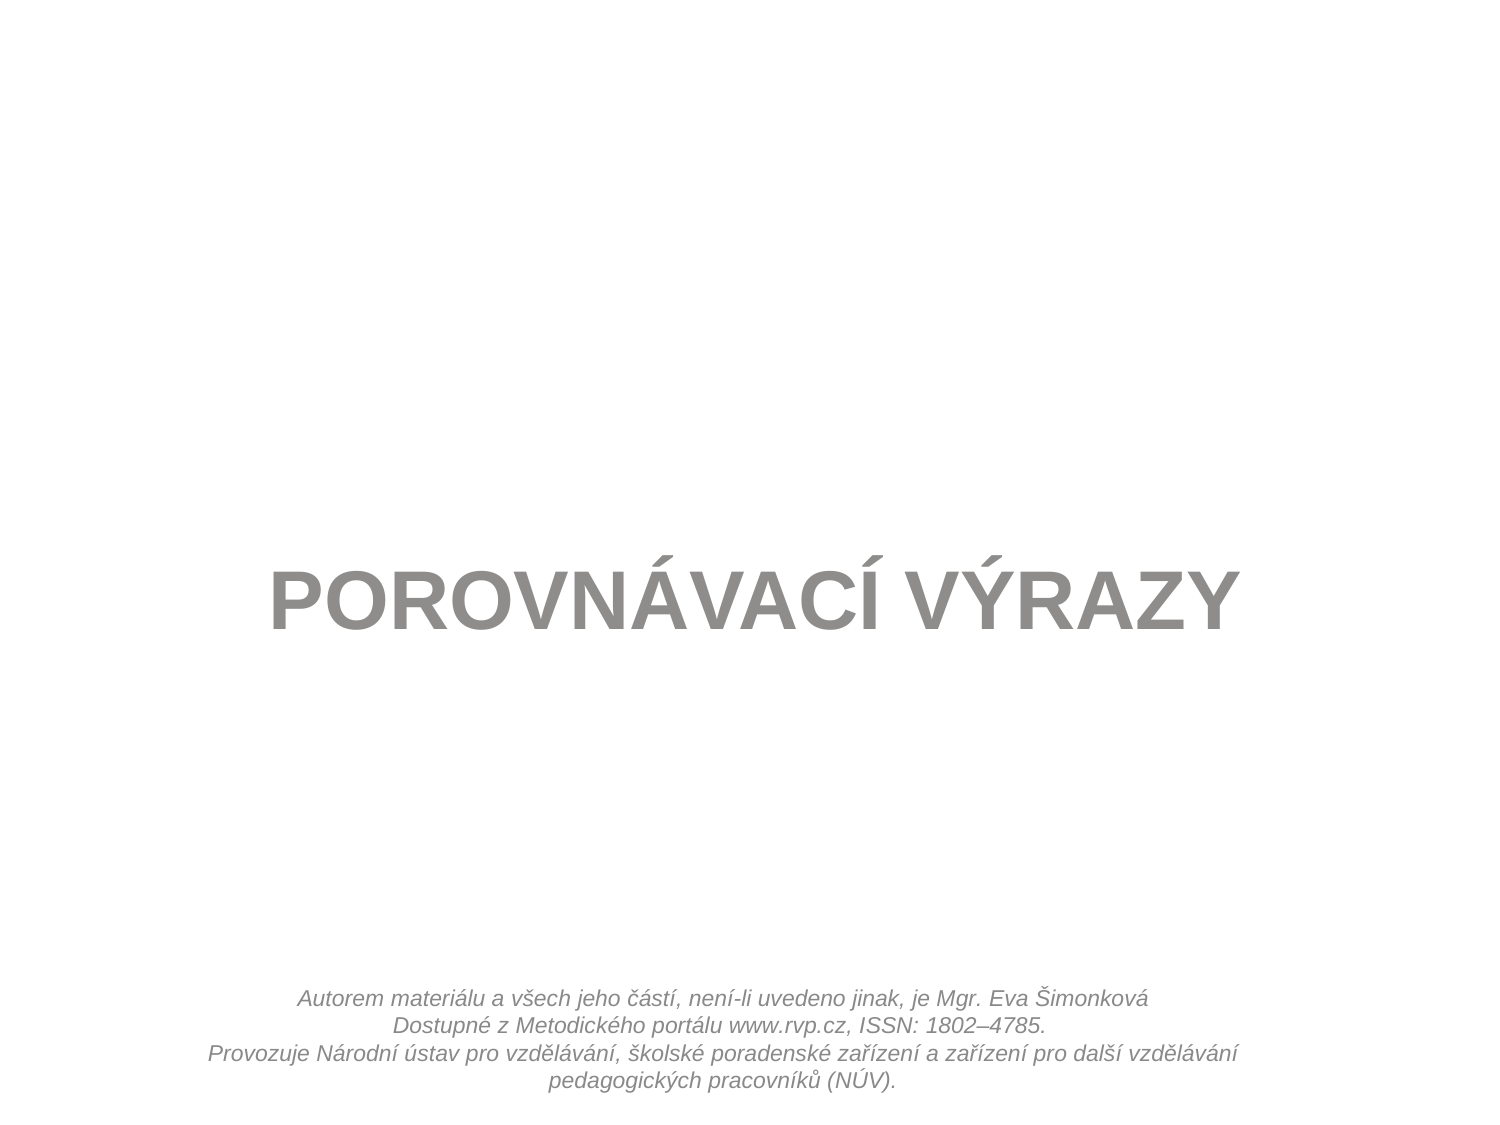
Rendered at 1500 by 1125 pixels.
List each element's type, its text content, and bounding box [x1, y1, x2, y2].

text_box POROVNÁVACÍ VÝRAZY [171, 538, 1341, 775]
text_box Autorem materiálu a všech jeho částí, není-li uvedeno jinak, je Mgr. Eva Šimonková Dostupné z Metodického portálu www.rvp.cz, ISSN: 1802–4785. Provozuje Národní ústav pro vzdělávání, školské poradenské zařízení a zařízení pro další vzdělávání pedagogických pracovníků (NÚV). [174, 976, 1273, 1102]
